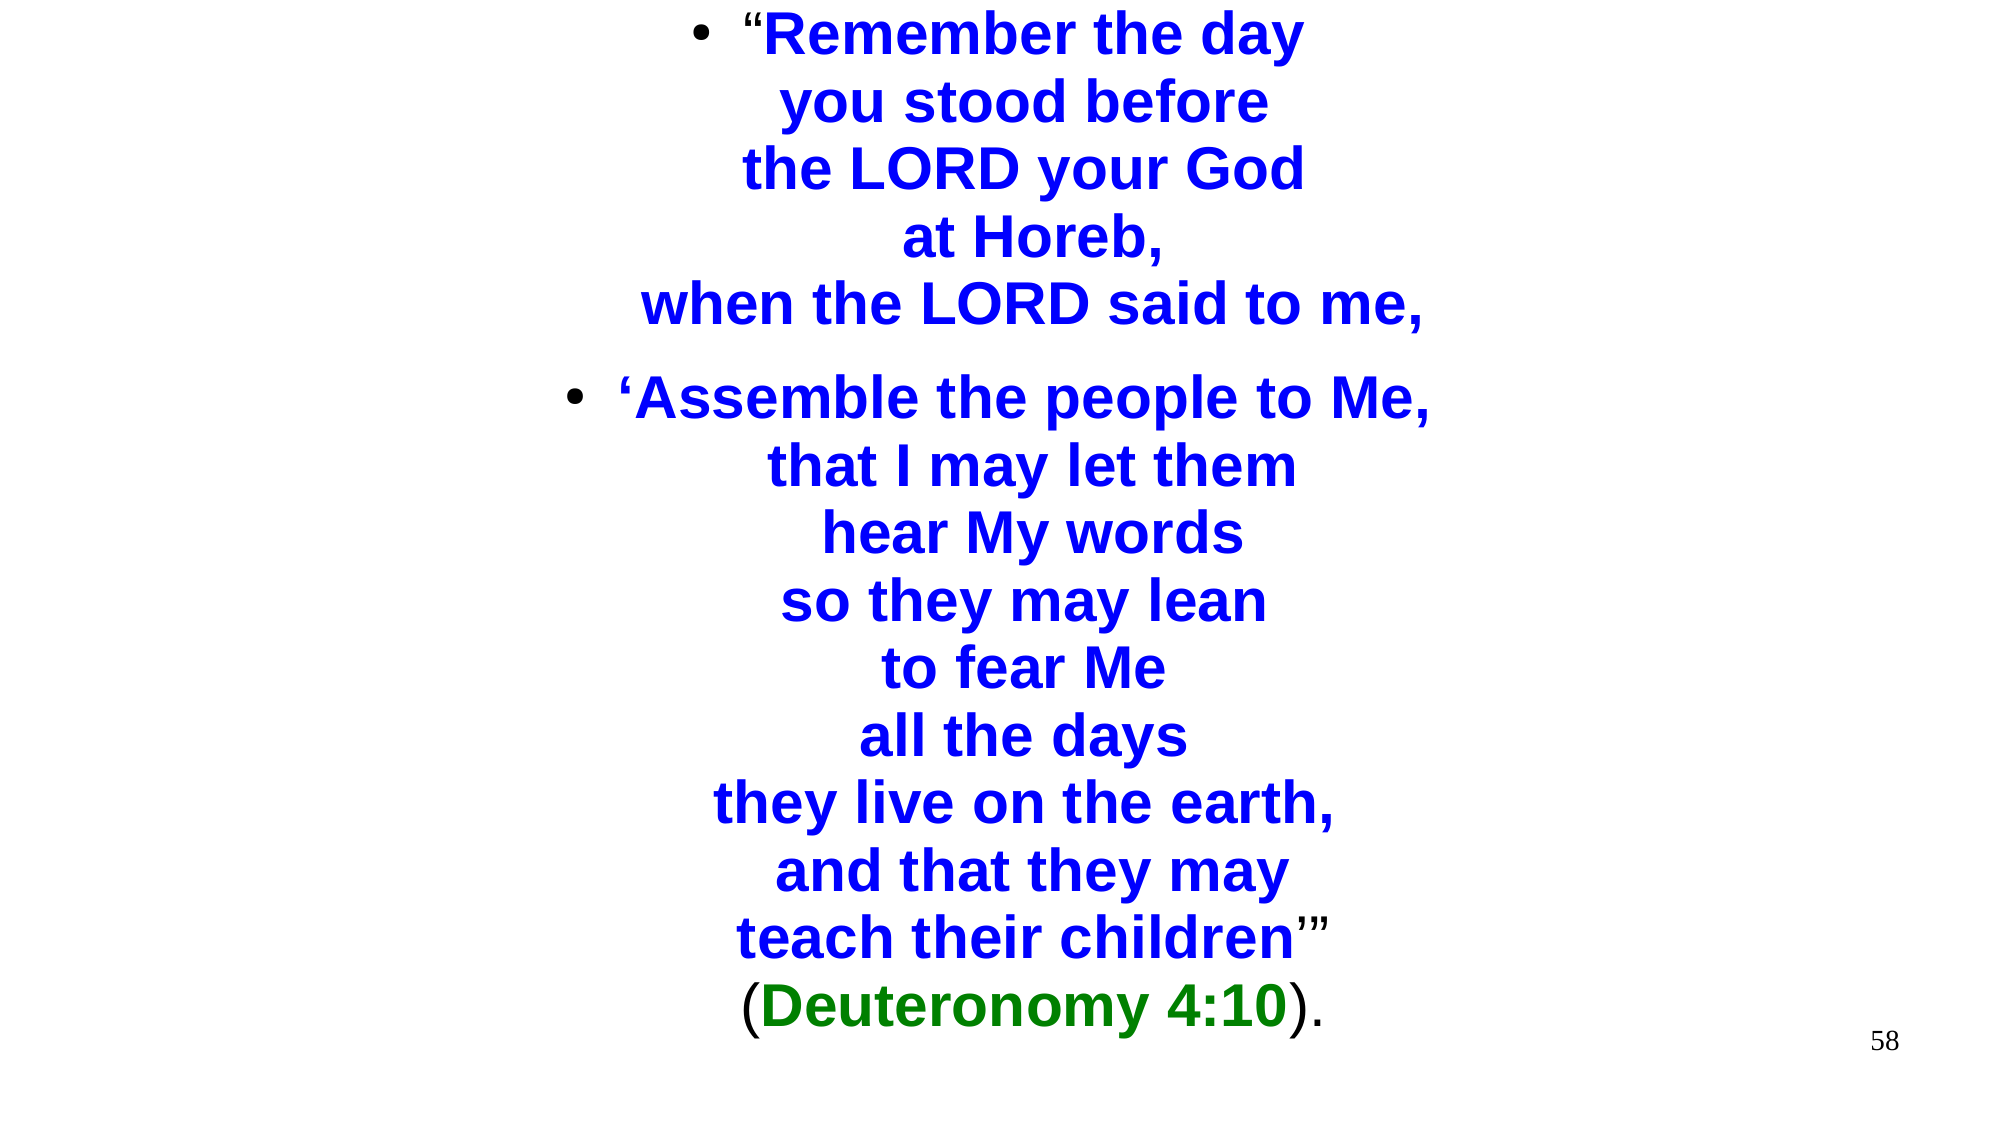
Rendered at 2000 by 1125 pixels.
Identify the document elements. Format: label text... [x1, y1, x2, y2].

list “Remember the day you stood before the LORD your God at Horeb, when the LORD said to me, ‘Assemble the people to Me, that I may let them hear My words so they may lean to fear Me all the days they live on the earth, and that they may teach their children’” (Deuteronomy 4:10). [0, 0, 1996, 1123]
